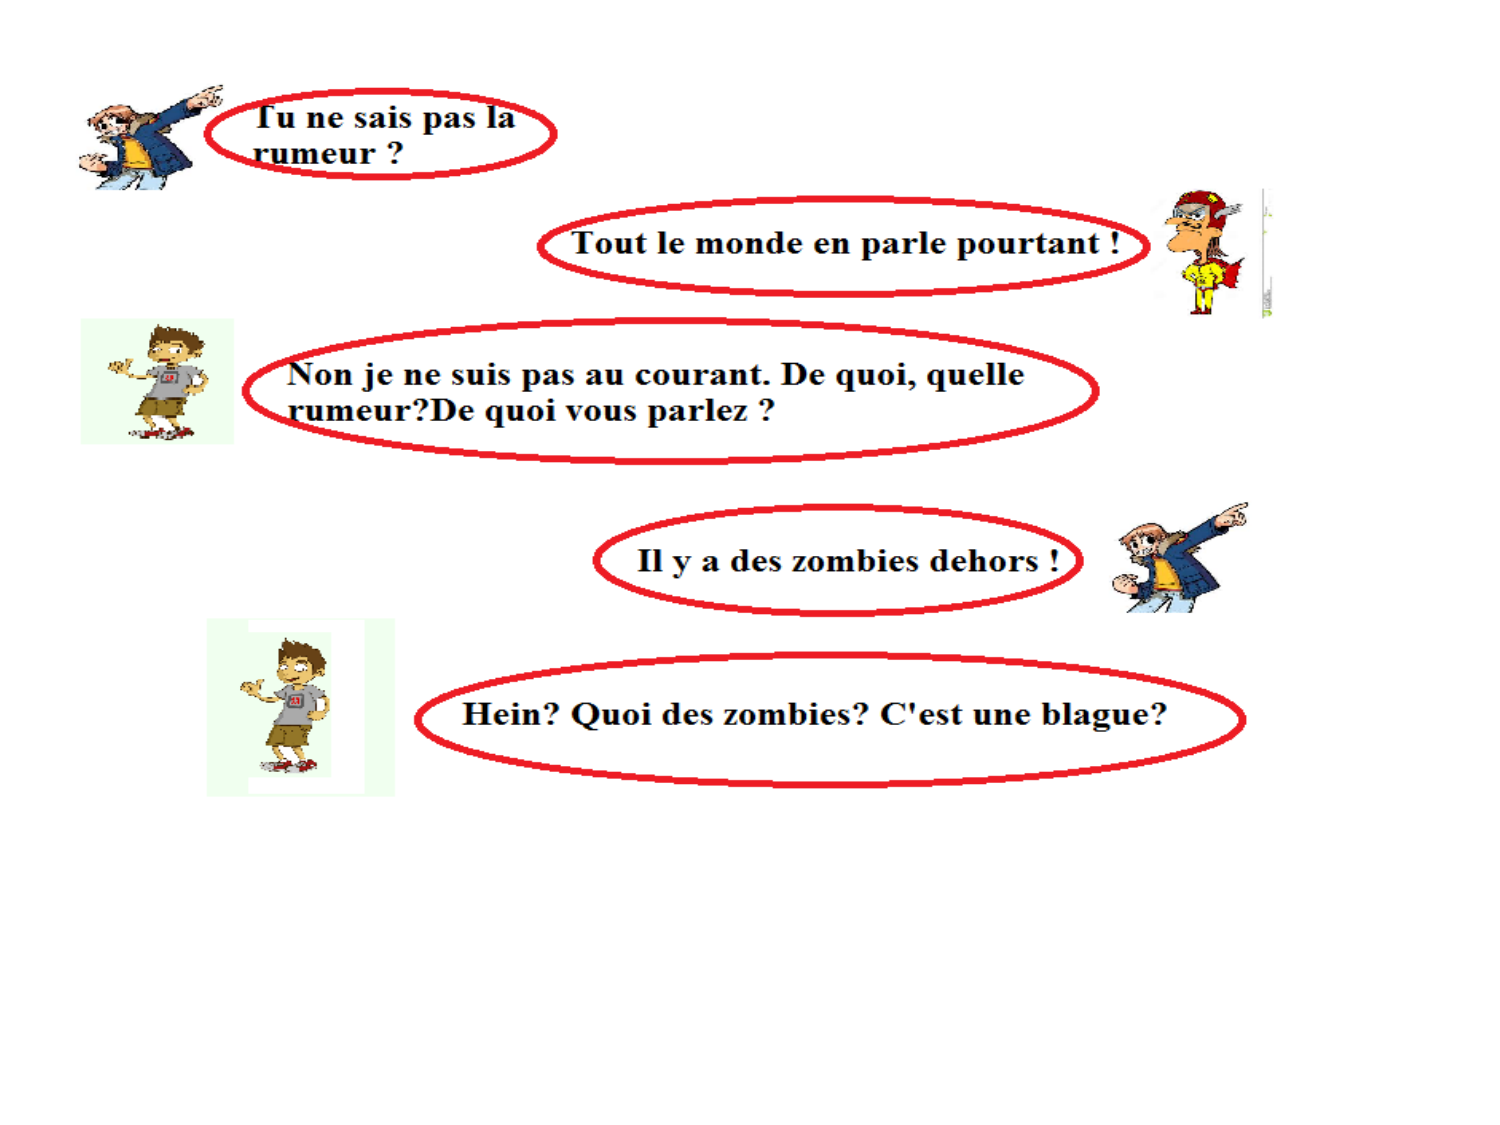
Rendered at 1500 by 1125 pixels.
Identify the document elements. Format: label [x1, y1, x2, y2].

picture [70, 70, 1304, 1087]
